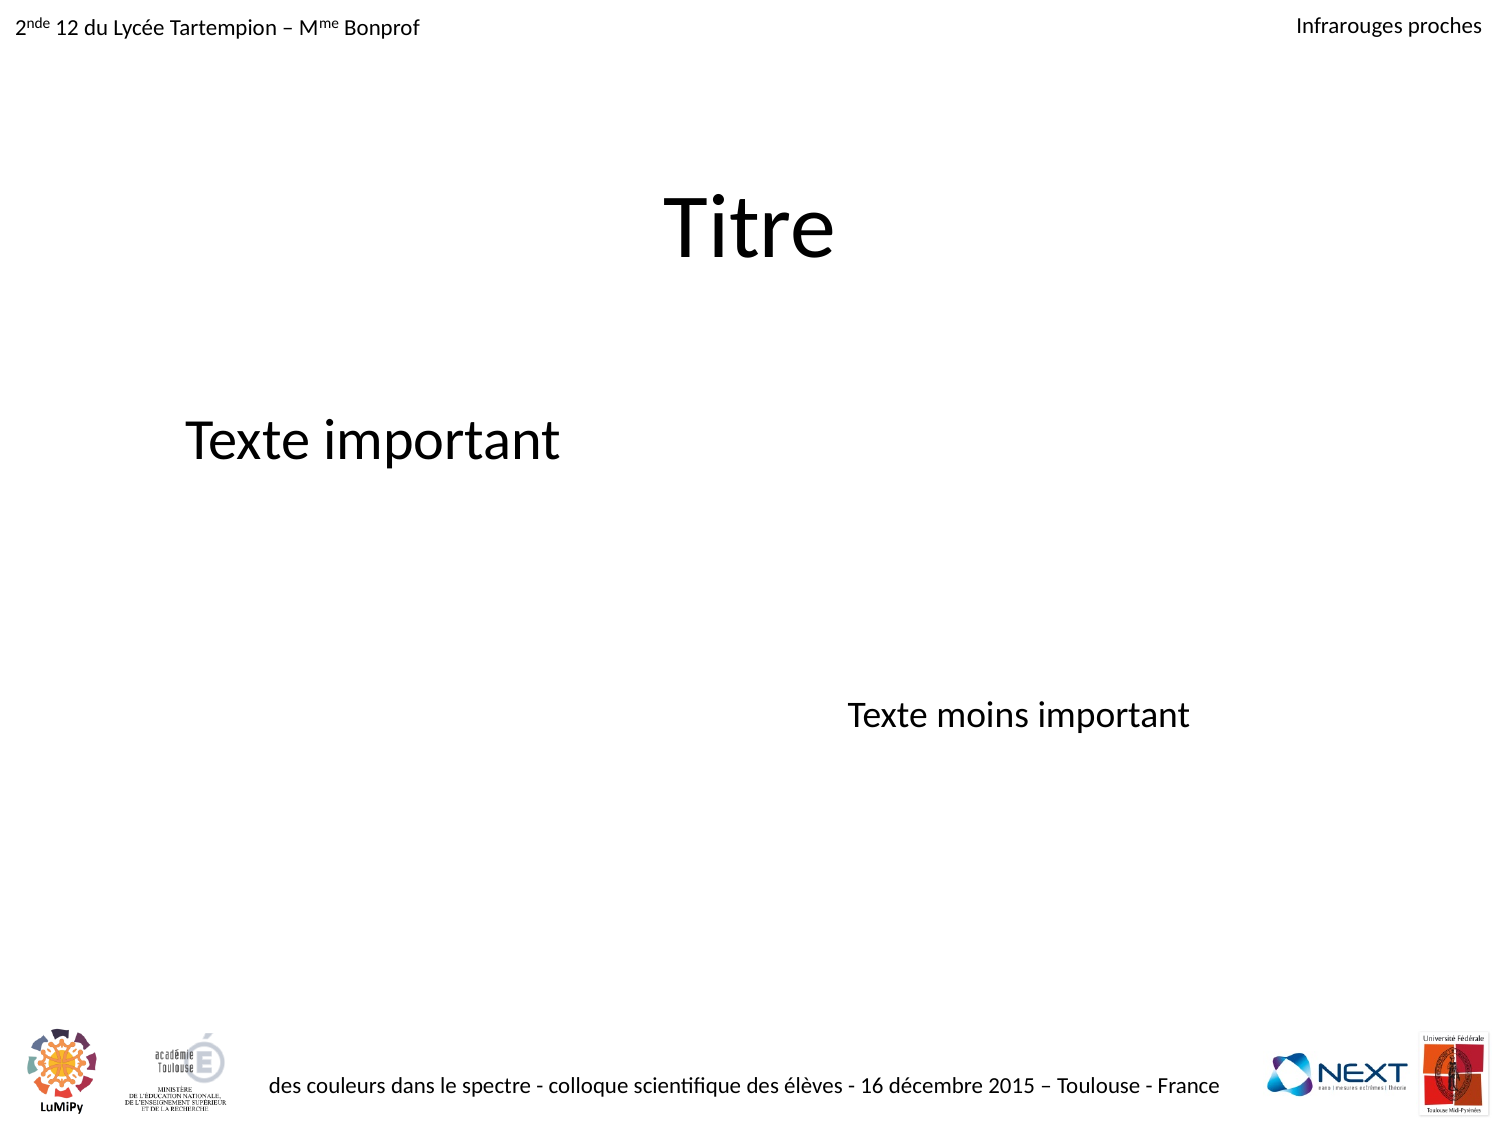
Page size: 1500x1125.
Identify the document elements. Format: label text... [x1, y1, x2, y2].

text_box 2nde 12 du Lycée Tartempion – Mme Bonprof [0, 4, 538, 48]
text_box Texte important [170, 393, 581, 480]
title Titre [75, 126, 1426, 315]
picture [23, 1026, 100, 1115]
picture [1416, 1029, 1492, 1119]
text_box des couleurs dans le spectre - colloque scientifique des élèves - 16 décembre 2015 – Toulouse - France [253, 1062, 1247, 1106]
picture [1263, 1051, 1410, 1099]
text_box Texte moins important [832, 682, 1210, 743]
text_box Infrarouges proches [1281, 2, 1500, 46]
picture [112, 1026, 229, 1115]
